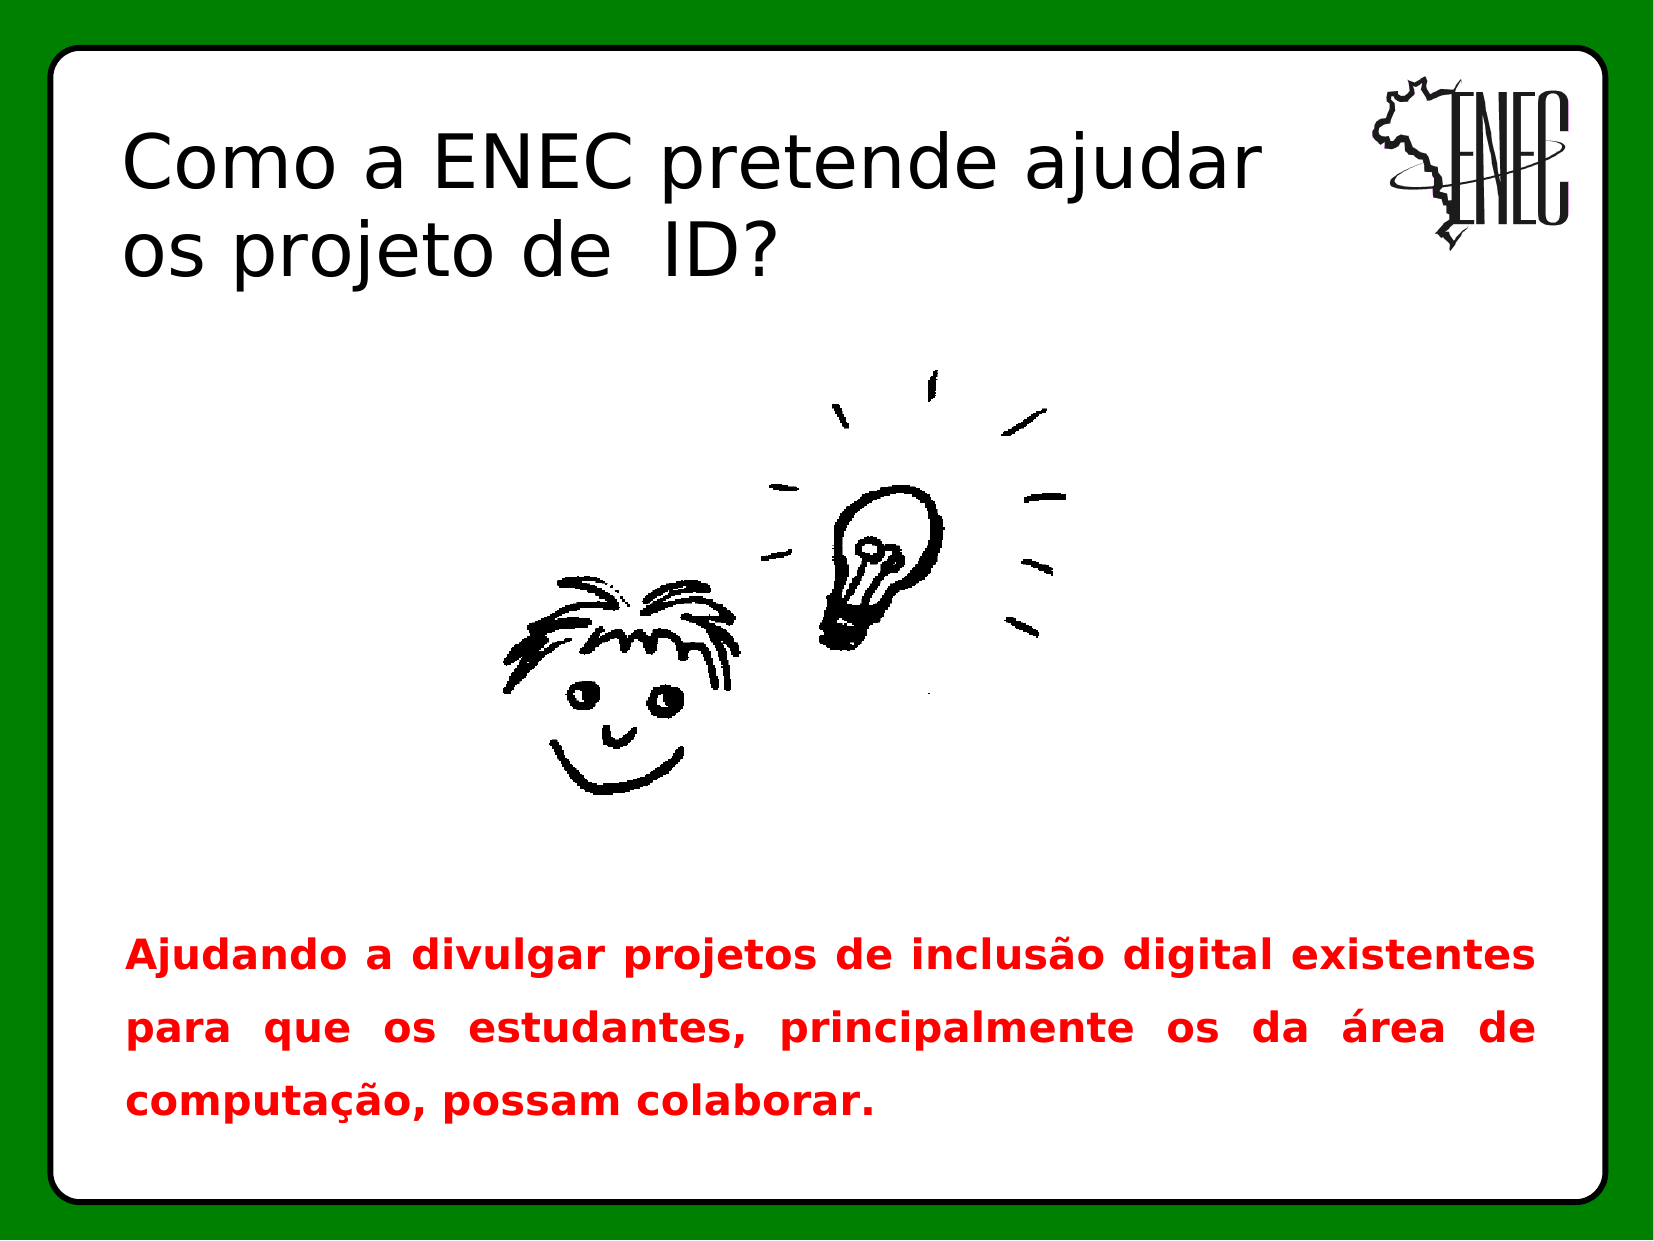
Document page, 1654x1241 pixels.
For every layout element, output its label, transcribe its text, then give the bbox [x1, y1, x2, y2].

list Ajudando a divulgar projetos de inclusão digital existentes para que os estudantes, principalmente os da área de computação, possam colaborar. [125, 906, 1538, 1184]
picture [1367, 71, 1574, 273]
picture [501, 370, 1071, 798]
title Como a ENEC pretende ajudar os projeto de ID? [121, 102, 1534, 311]
